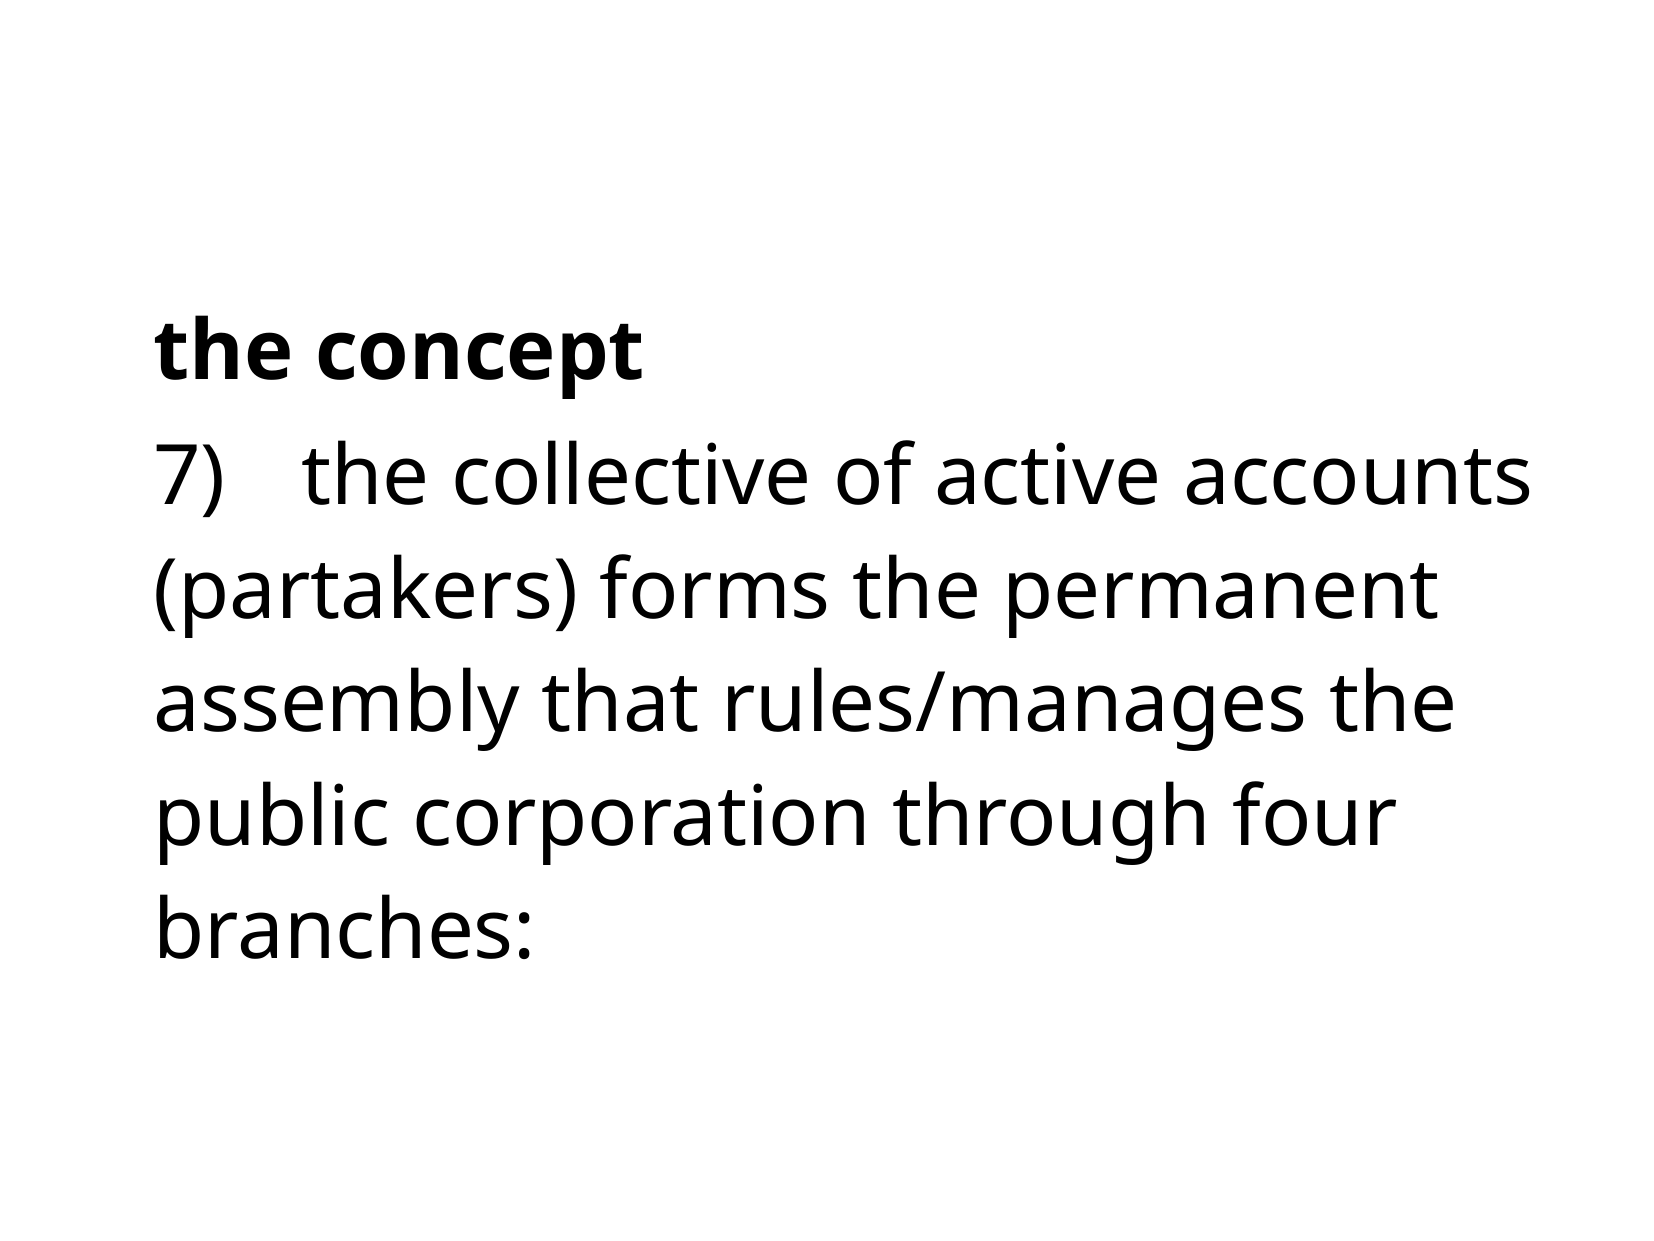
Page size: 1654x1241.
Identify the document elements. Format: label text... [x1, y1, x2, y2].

list the concept 7) the collective of active accounts (partakers) forms the permanent assembly that rules/manages the public corporation through four branches: [82, 290, 1571, 1075]
